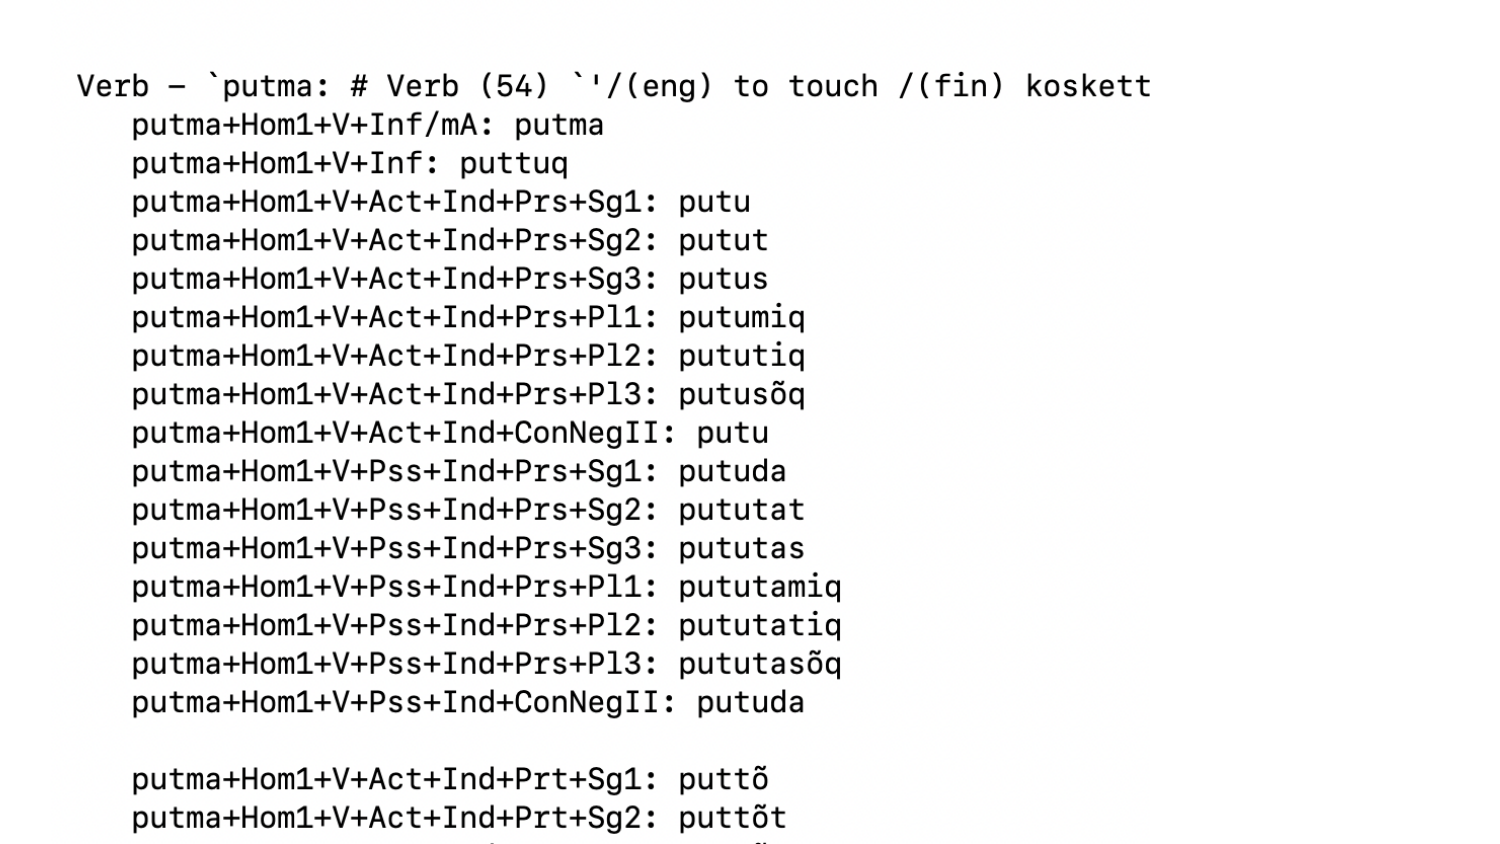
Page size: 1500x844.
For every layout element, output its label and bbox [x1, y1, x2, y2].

picture [50, 0, 1150, 844]
